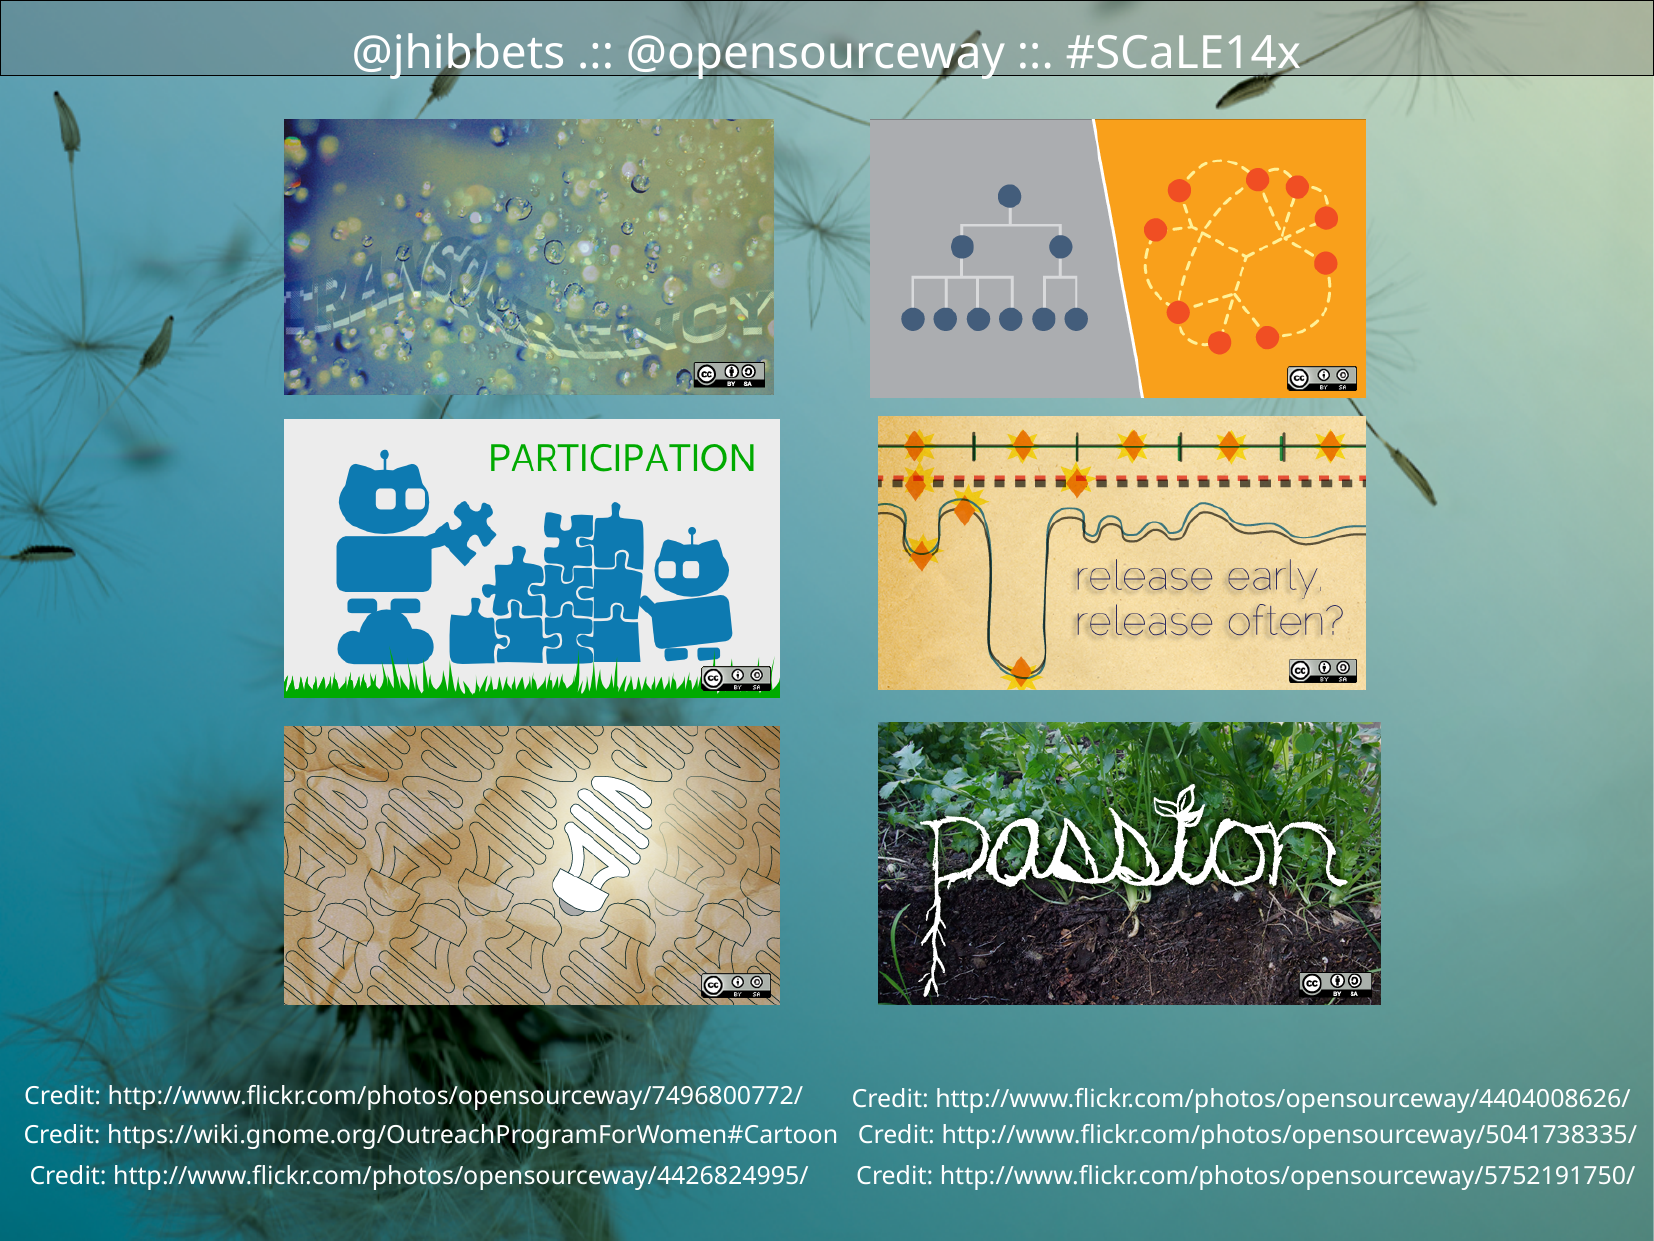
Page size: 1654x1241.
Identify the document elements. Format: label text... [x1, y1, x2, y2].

text_box Credit: http://www.flickr.com/photos/opensourceway/5041738335/ [843, 1109, 1654, 1150]
text_box Credit: http://www.flickr.com/photos/opensourceway/4404008626/ [836, 1072, 1654, 1109]
picture [0, 76, 1654, 1241]
text_box Credit: http://www.flickr.com/photos/opensourceway/7496800772/ [9, 1070, 826, 1109]
text_box Credit: http://www.flickr.com/photos/opensourceway/5752191750/ [841, 1150, 1647, 1191]
text_box Credit: http://www.flickr.com/photos/opensourceway/4426824995/ [14, 1150, 837, 1191]
text_box Credit: https://wiki.gnome.org/OutreachProgramForWomen#Cartoon [8, 1109, 843, 1150]
